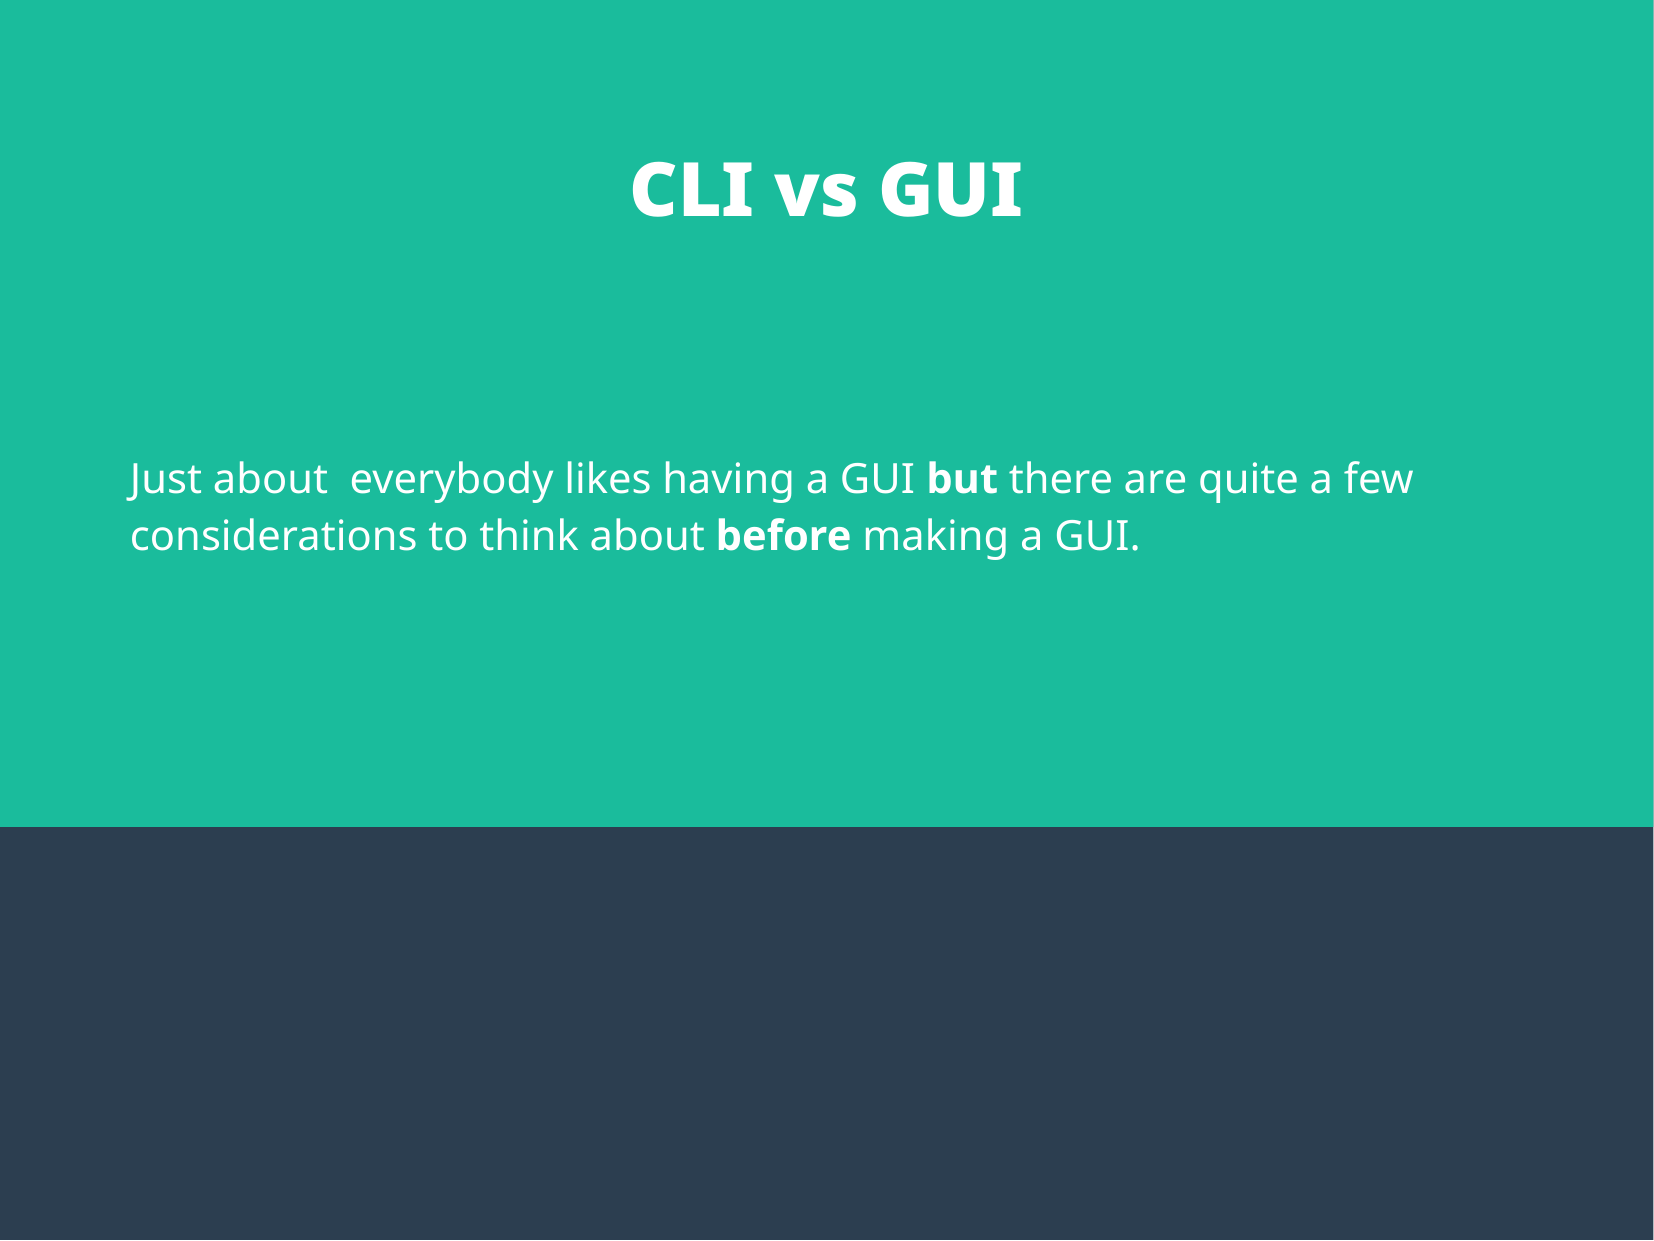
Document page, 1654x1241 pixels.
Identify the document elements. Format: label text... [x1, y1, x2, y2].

title CLI vs GUI [59, 82, 1595, 240]
list Just about everybody likes having a GUI but there are quite a few considerations to think about before making a GUI. [59, 448, 1595, 1182]
